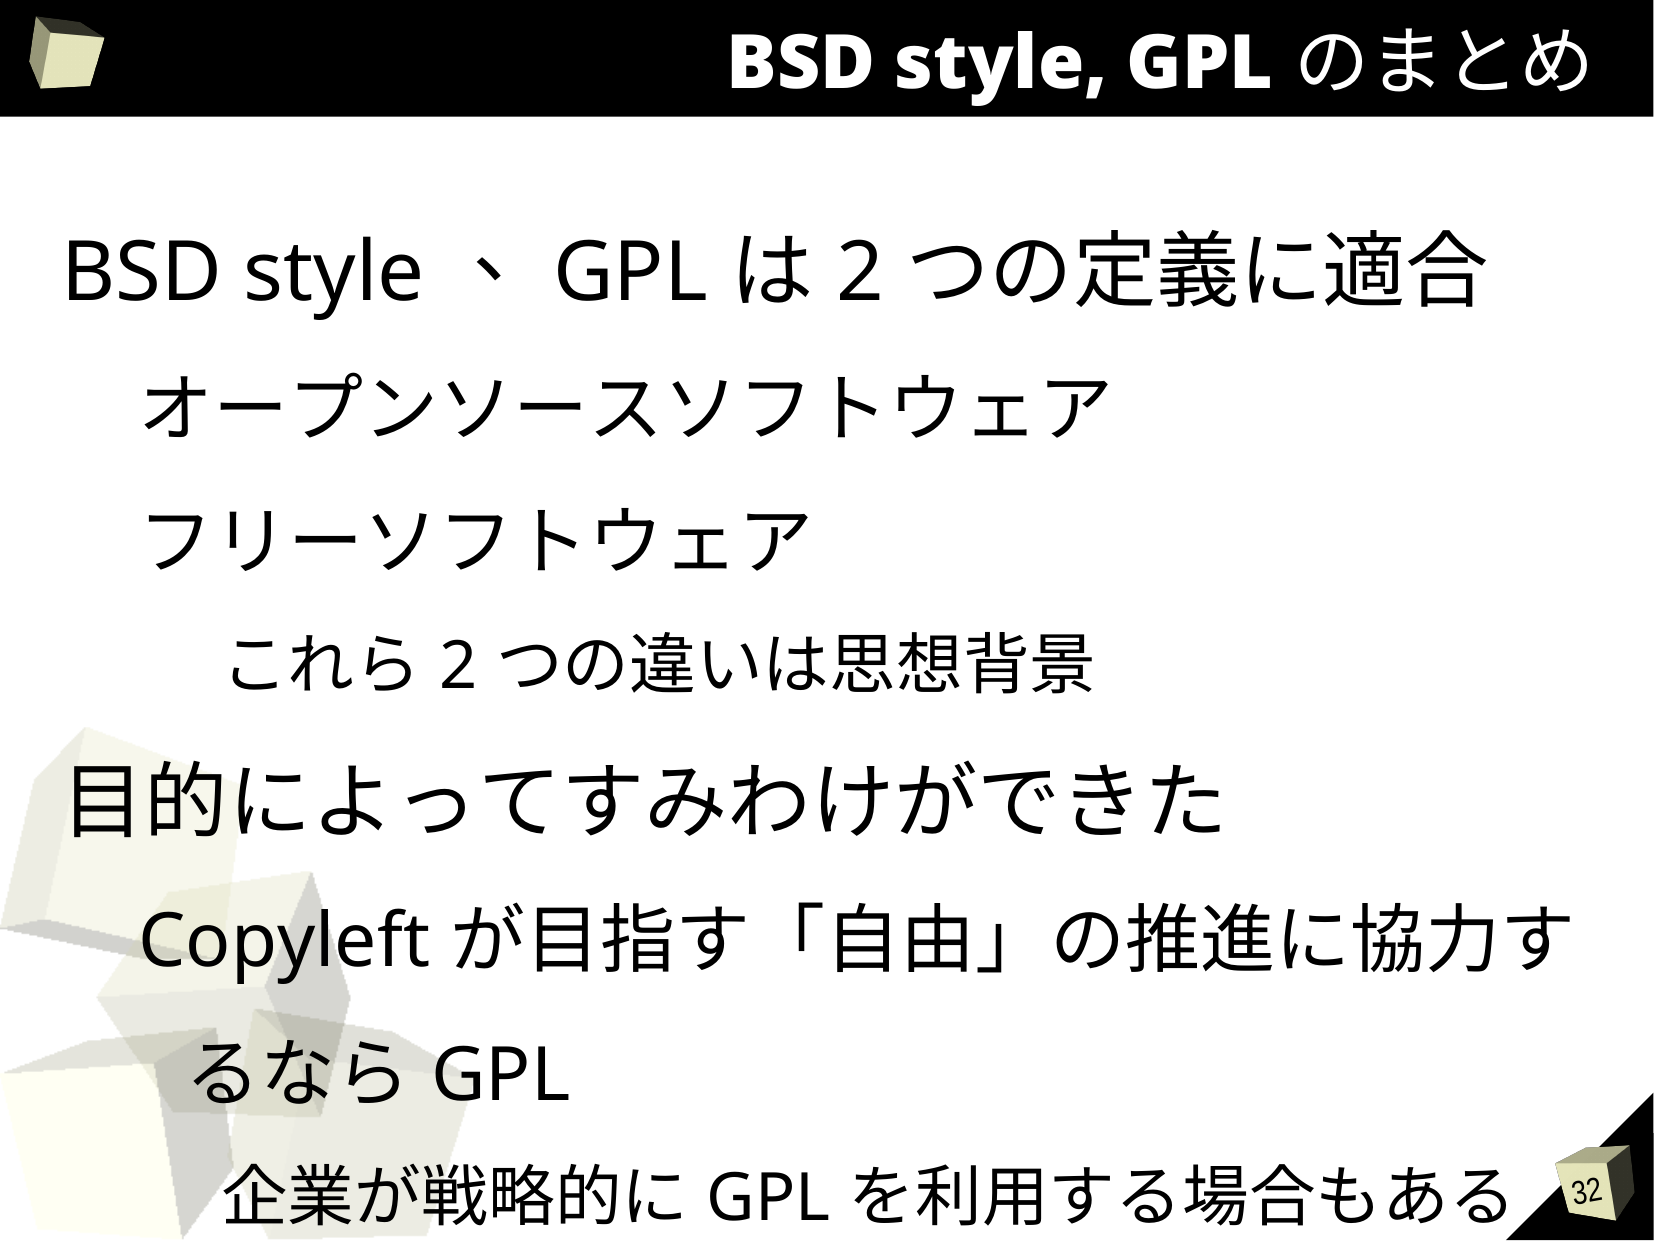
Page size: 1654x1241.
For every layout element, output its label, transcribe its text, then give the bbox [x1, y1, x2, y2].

picture [0, 726, 477, 1241]
list BSD style、GPLは2つの定義に適合 オープンソースソフトウェア フリーソフトウェア これら2つの違いは思想背景 目的によってすみわけができた Copyleftが目指す「自由」の推進に協力するならGPL 企業が戦略的にGPLを利用する場合もある Copyleftによって奪われる「自由」を維持したいならBSD style (2/3-clauseが望ましい) [44, 177, 1611, 1214]
picture [239, 1214, 252, 1219]
title BSD style, GPLのまとめ [118, 0, 1595, 119]
